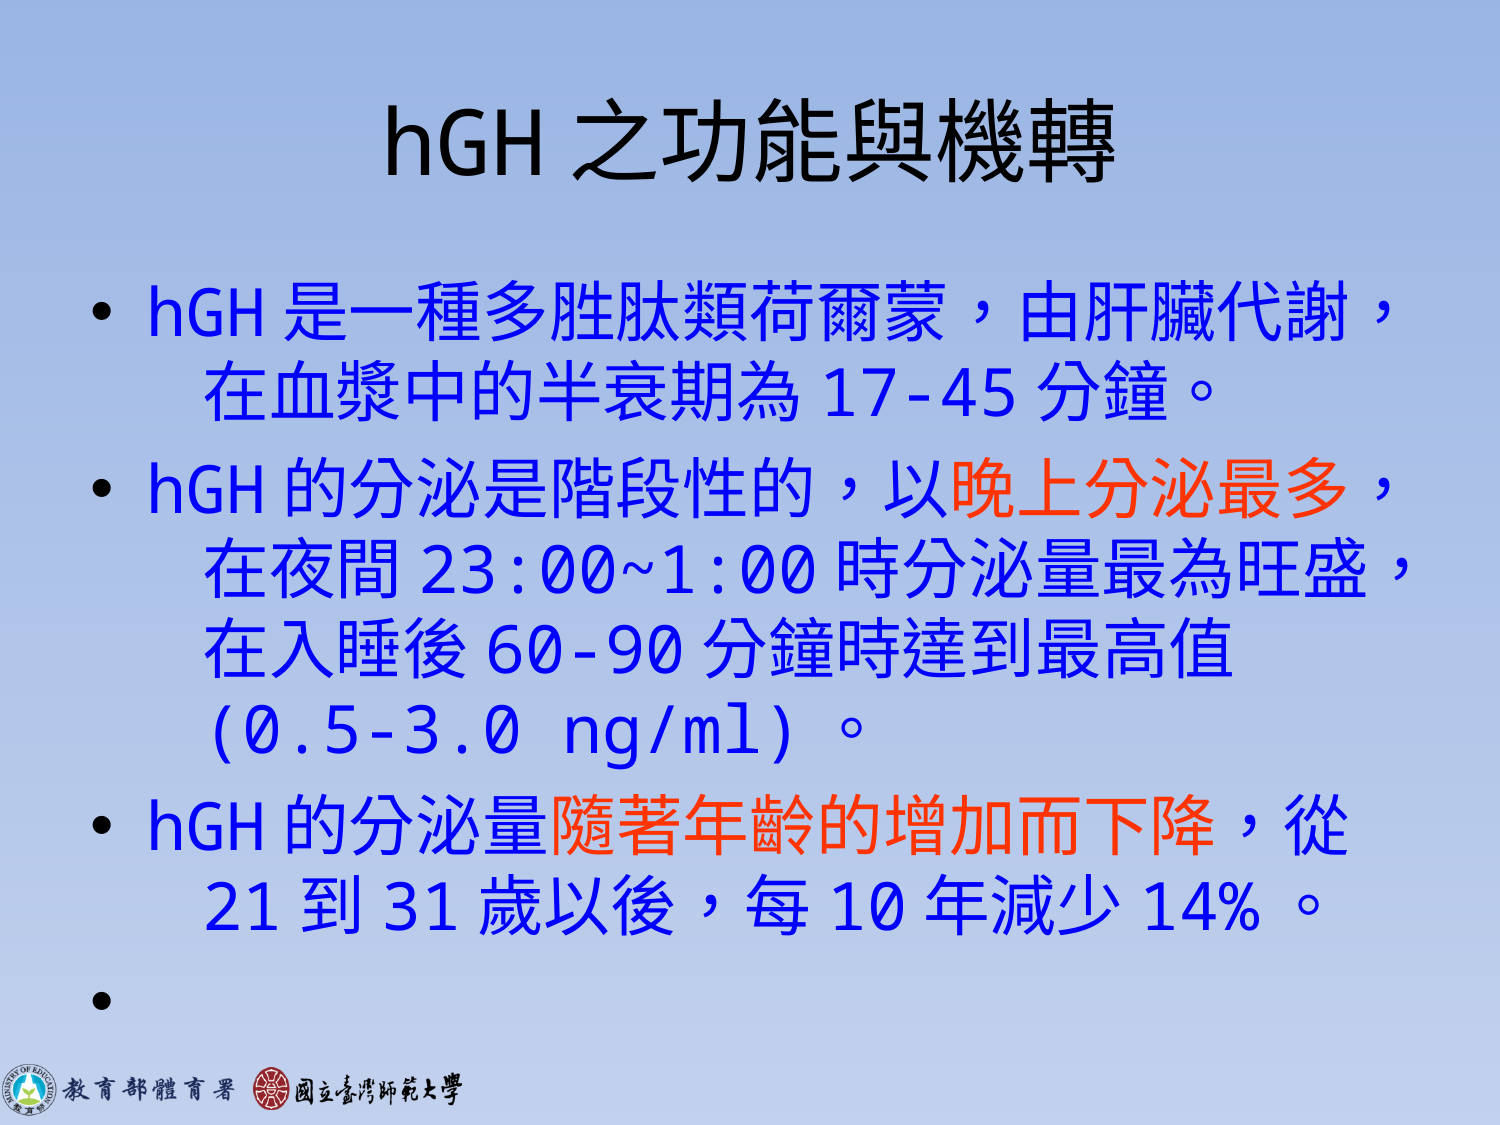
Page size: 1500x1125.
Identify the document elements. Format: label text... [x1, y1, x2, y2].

title hGH之功能與機轉 [75, 45, 1426, 233]
list hGH是一種多胜肽類荷爾蒙，由肝臟代謝，在血漿中的半衰期為17-45分鐘。 hGH的分泌是階段性的，以晚上分泌最多，在夜間23:00~1:00時分泌量最為旺盛，在入睡後60-90分鐘時達到最高值 (0.5-3.0 ng/ml)。 hGH的分泌量隨著年齡的增加而下降，從21到31歲以後，每10年減少14%。 [75, 262, 1426, 1005]
